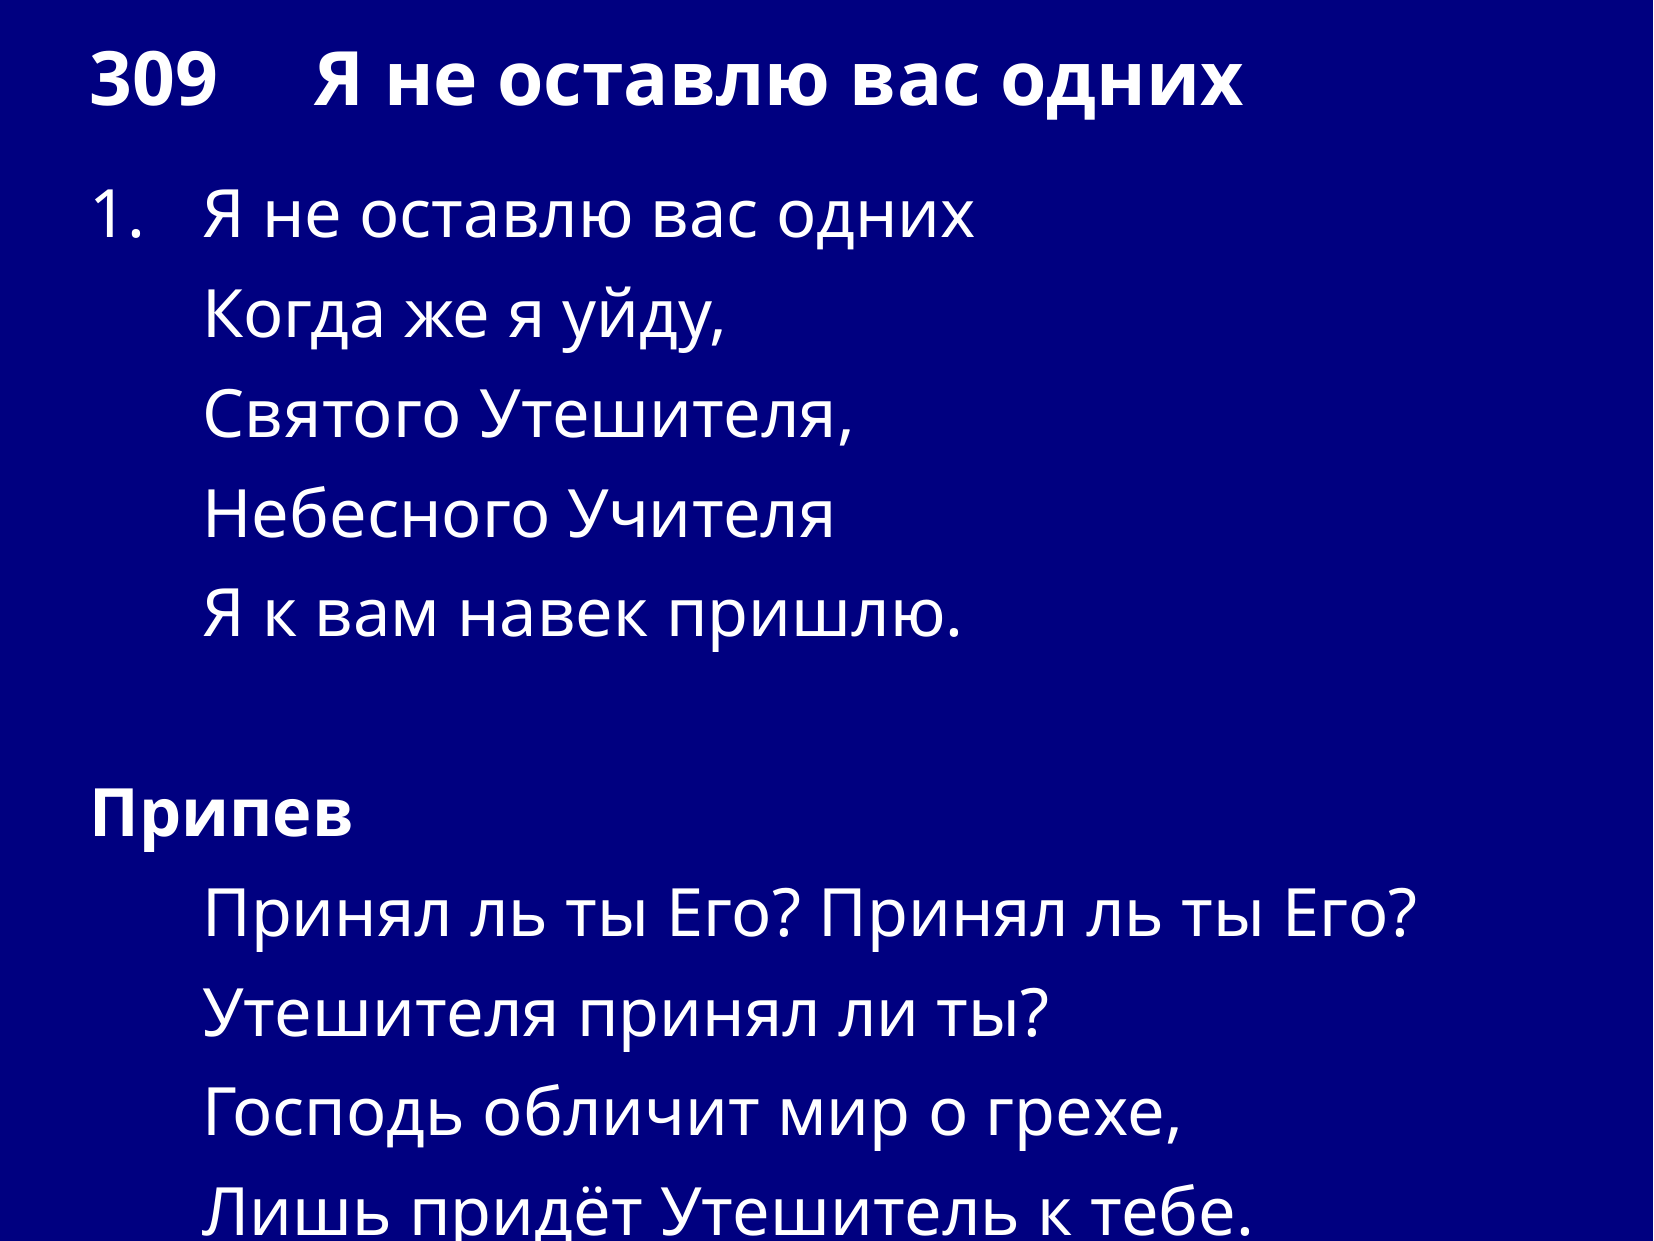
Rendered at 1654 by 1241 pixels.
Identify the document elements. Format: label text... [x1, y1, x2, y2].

text_box 309 Я не оставлю вас одних [75, 18, 1576, 131]
text_box 1. Я не оставлю вас одних Когда же я уйду, Святого Утешителя, Небесного Учителя Я к вам навек пришлю. Припев Принял ль ты Его? Принял ль ты Его? Утешителя принял ли ты? Господь обличит мир о грехе, Лишь придёт Утешитель к тебе. [75, 150, 1576, 1163]
